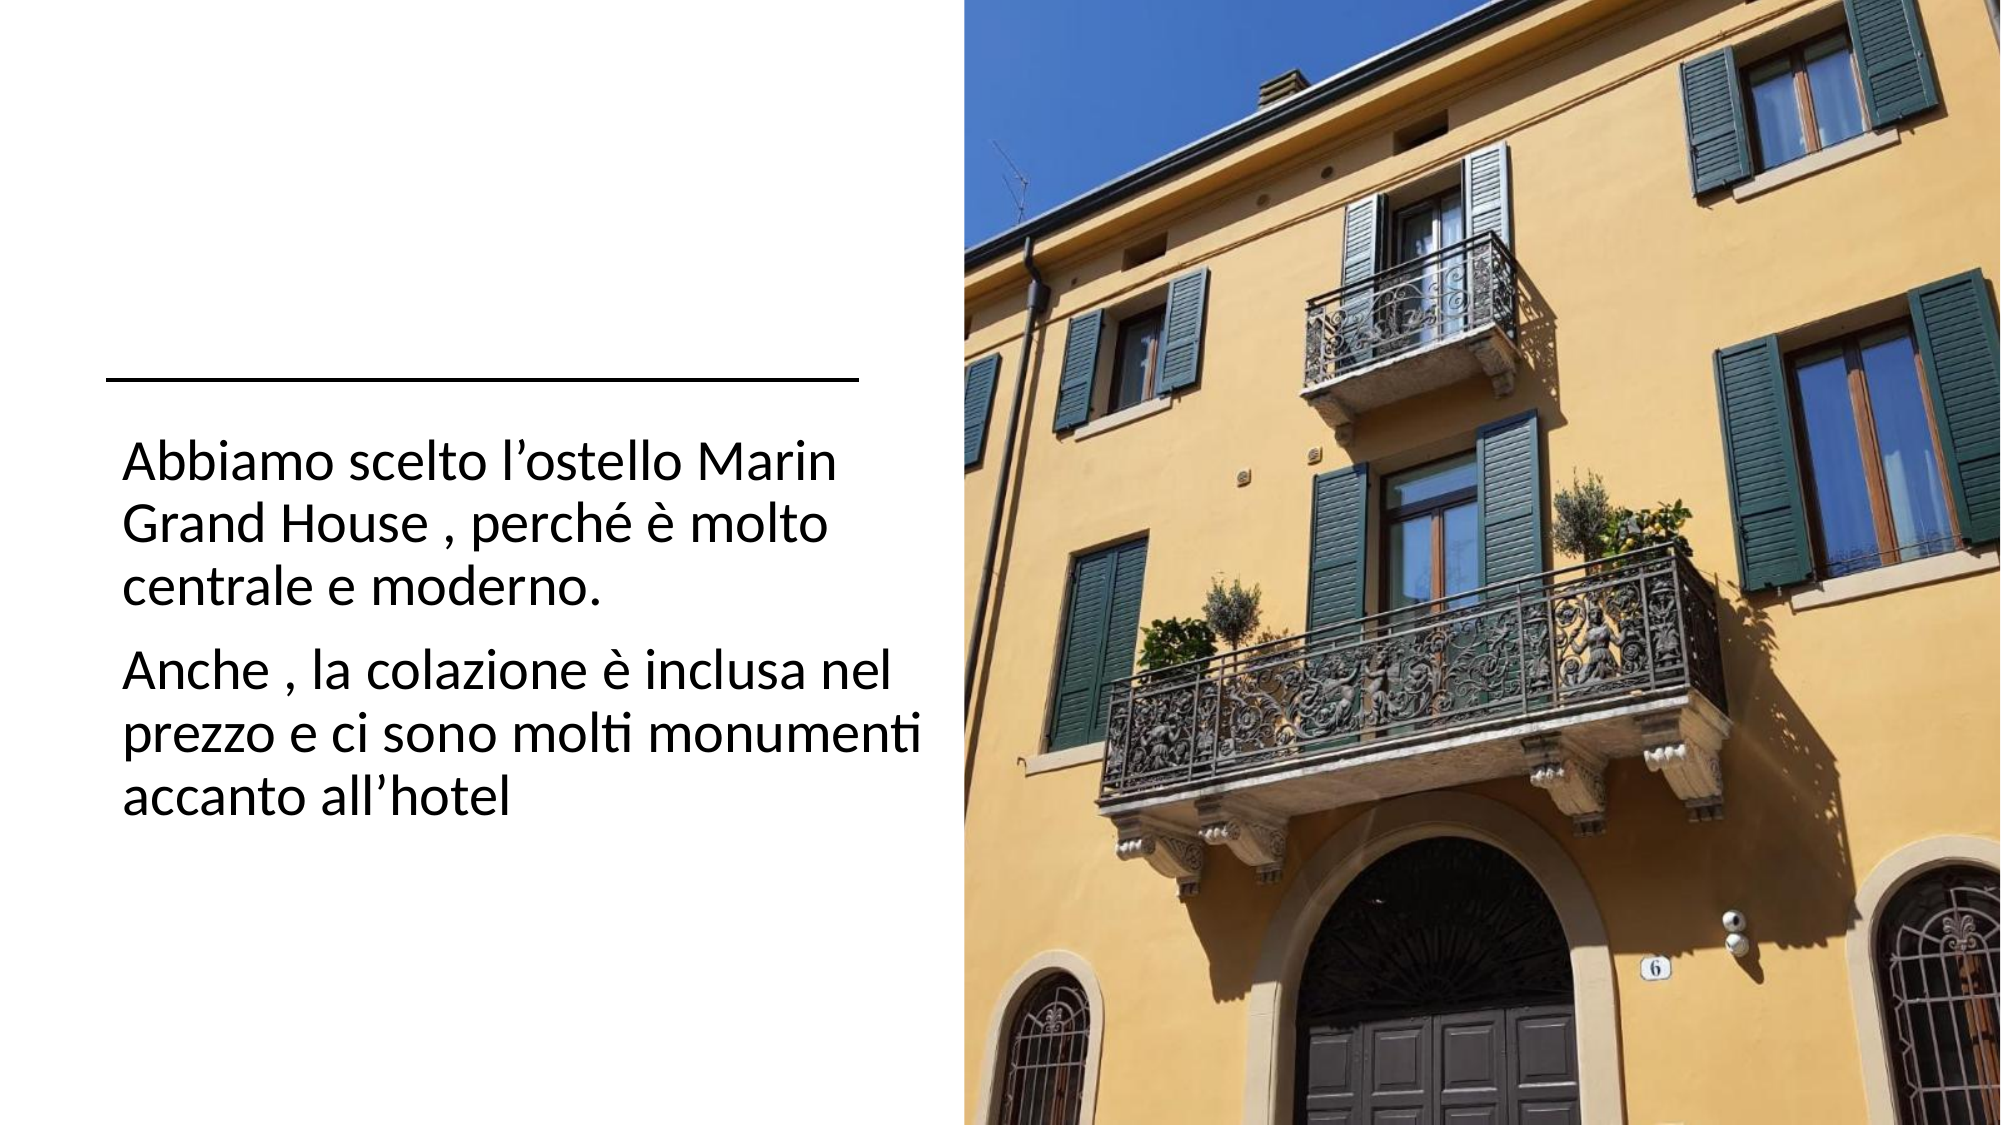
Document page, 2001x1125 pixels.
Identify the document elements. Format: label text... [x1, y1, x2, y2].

picture [964, 0, 2001, 1125]
list Abbiamo scelto l’ostello Marin Grand House , perché è molto centrale e moderno. Anche , la colazione è inclusa nel prezzo e ci sono molti monumenti accanto all’hotel [107, 422, 948, 991]
